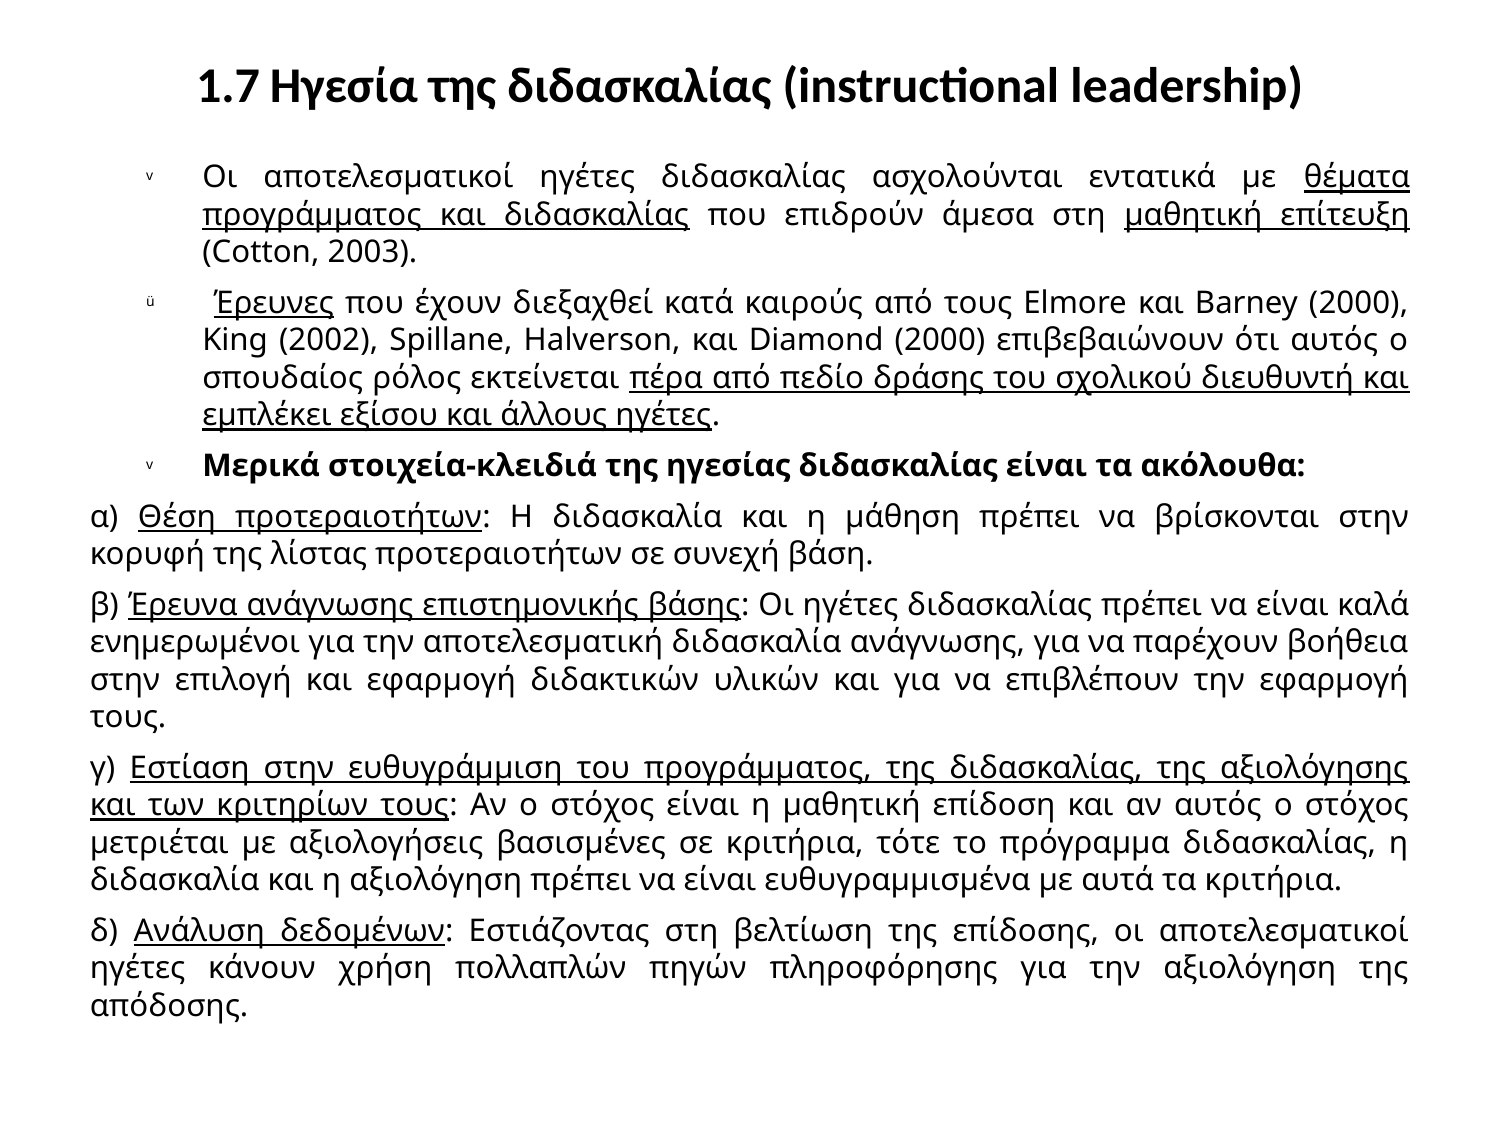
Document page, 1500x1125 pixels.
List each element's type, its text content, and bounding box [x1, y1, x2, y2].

list Οι αποτελεσματικοί ηγέτες διδασκαλίας ασχολούνται εντατικά με θέματα προγράμματος και διδασκαλίας που επιδρούν άμεσα στη μαθητική επίτευξη (Cotton, 2003). Έρευνες που έχουν διεξαχθεί κατά καιρούς από τους Elmore και Barney (2000), King (2002), Spillane, Halverson, και Diamond (2000) επιβεβαιώνουν ότι αυτός ο σπουδαίος ρόλος εκτείνεται πέρα από πεδίο δράσης του σχολικού διευθυντή και εμπλέκει εξίσου και άλλους ηγέτες. Μερικά στοιχεία-κλειδιά της ηγεσίας διδασκαλίας είναι τα ακόλουθα: α) Θέση προτεραιοτήτων: Η διδασκαλία και η μάθηση πρέπει να βρίσκονται στην κορυφή της λίστας προτεραιοτήτων σε συνεχή βάση. β) Έρευνα ανάγνωσης επιστημονικής βάσης: Οι ηγέτες διδασκαλίας πρέπει να είναι καλά ενημερωμένοι για την αποτελεσματική διδασκαλία ανάγνωσης, για να παρέχουν βοήθεια στην επιλογή και εφαρμογή διδακτικών υλικών και για να επιβλέπουν την εφαρμογή τους. γ) Εστίαση στην ευθυγράμμιση του προγράμματος, της διδασκαλίας, της αξιολόγησης και των κριτηρίων τους: Αν ο στόχος είναι η μαθητική επίδοση και αν αυτός ο στόχος μετριέται με αξιολογήσεις βασισμένες σε κριτήρια, τότε το πρόγραμμα διδασκαλίας, η διδασκαλία και η αξιολόγηση πρέπει να είναι ευθυγραμμισμένα με αυτά τα κριτήρια. δ) Ανάλυση δεδομένων: Εστιάζοντας στη βελτίωση της επίδοσης, οι αποτελεσματικοί ηγέτες κάνουν χρήση πολλαπλών πηγών πληροφόρησης για την αξιολόγηση της απόδοσης. [75, 149, 1425, 1118]
title 1.7 Ηγεσία της διδασκαλίας (instructional leadership) [75, 45, 1425, 149]
